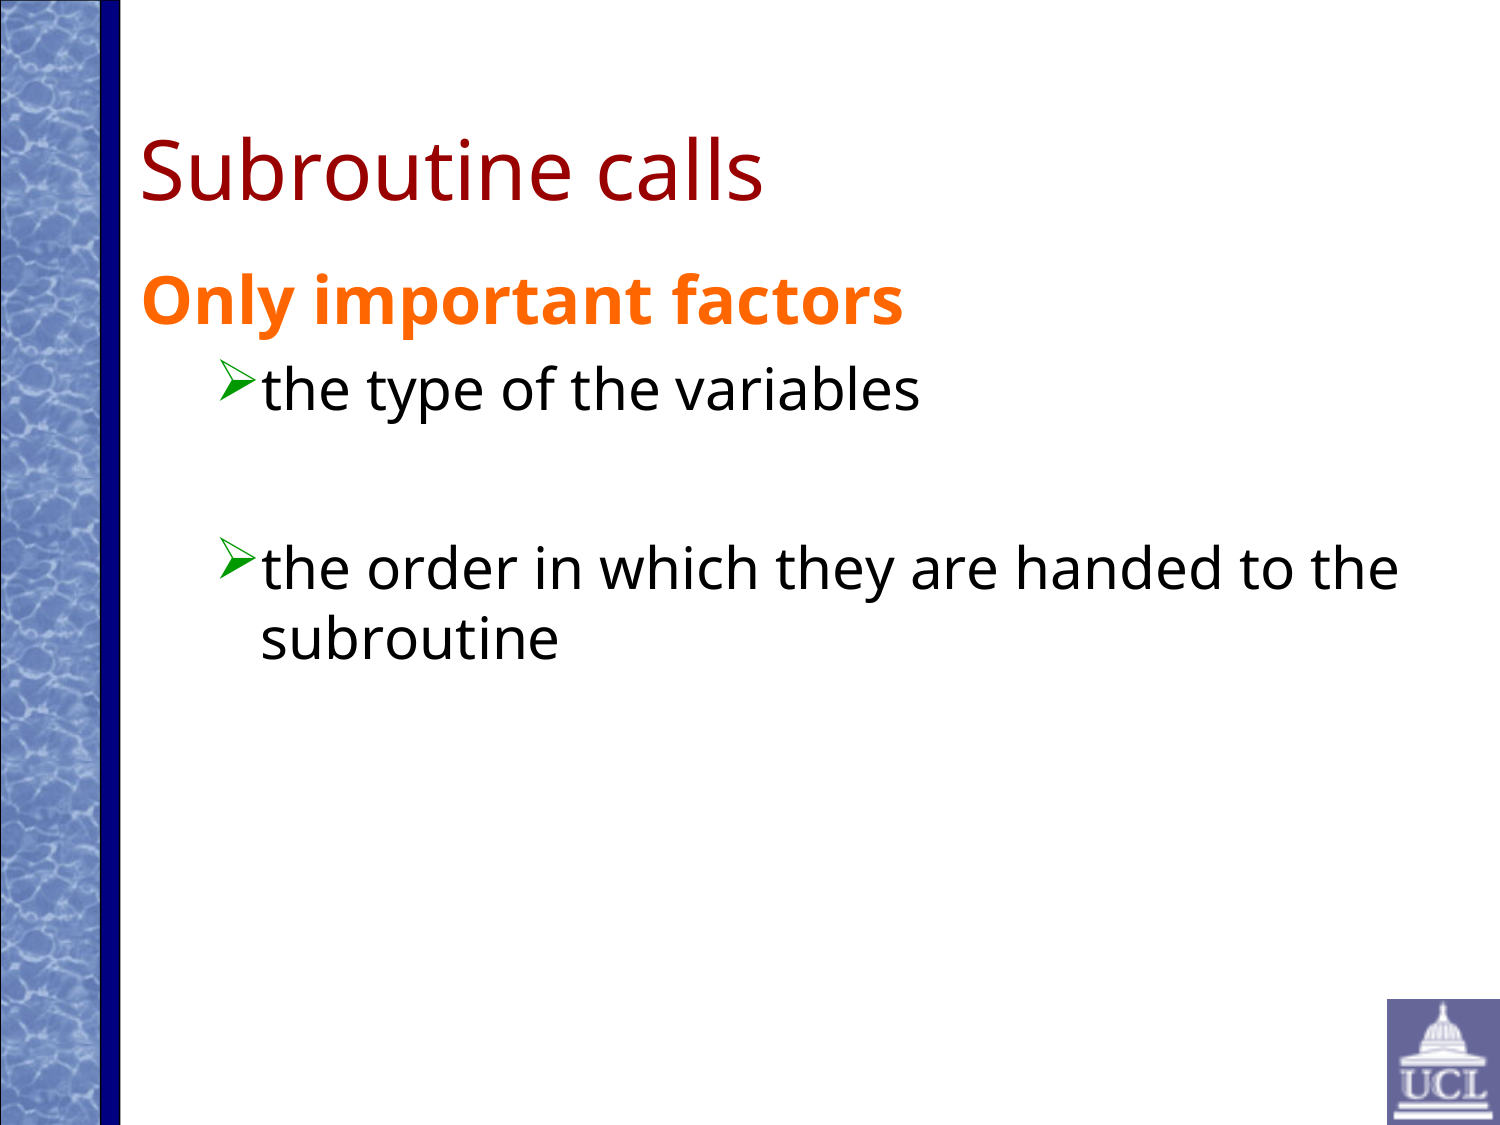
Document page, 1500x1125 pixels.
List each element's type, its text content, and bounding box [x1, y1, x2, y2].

picture [1387, 999, 1500, 1125]
title Subroutine calls [124, 37, 1413, 225]
list Only important factors the type of the variables the order in which they are handed to the subroutine [125, 249, 1417, 1088]
picture [1, 1, 99, 1125]
